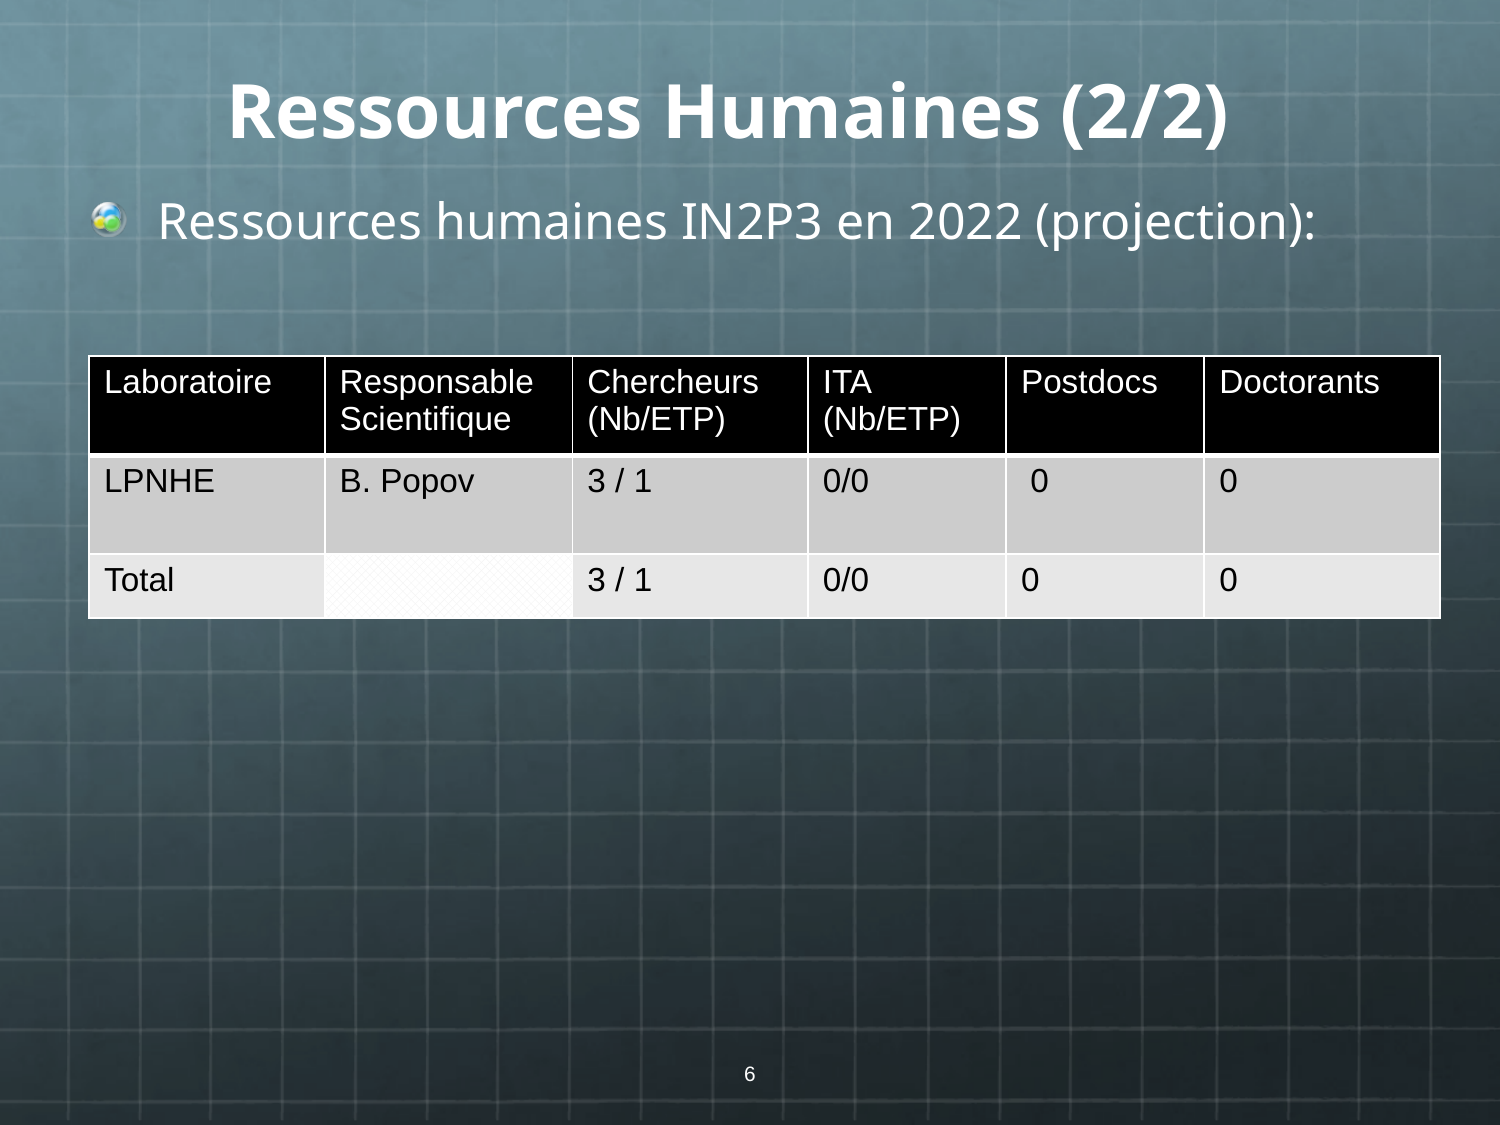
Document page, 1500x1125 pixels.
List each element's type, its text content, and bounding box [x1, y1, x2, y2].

table_cell 0 [1007, 458, 1203, 553]
table_header Laboratoire [90, 357, 324, 453]
table_header Postdocs [1007, 357, 1203, 453]
table_cell LPNHE [90, 458, 324, 553]
table_header Chercheurs (Nb/ETP) [573, 357, 807, 453]
table_header ITA (Nb/ETP) [809, 357, 1005, 453]
table_header Doctorants [1205, 357, 1439, 453]
table_cell 0 [1205, 555, 1439, 617]
text_box Ressources humaines IN2P3 en 2022 (projection): Demande(s) prioritaire(s) Chercheurs et/ou ITA (préciser laboratoire et justification ) : [76, 137, 1424, 1012]
table_cell B. Popov [326, 458, 572, 553]
table_header Responsable Scientifique [326, 357, 572, 453]
text_box Ressources Humaines (2/2) [53, 32, 1403, 185]
table_cell 0/0 [809, 458, 1005, 553]
table_cell 0 [1007, 555, 1203, 617]
table_cell Total [90, 555, 324, 617]
text_box <number> [687, 1042, 813, 1103]
table_cell [326, 555, 572, 617]
table_cell 0 [1205, 458, 1439, 553]
table_cell 0/0 [809, 555, 1005, 617]
table_cell 3 / 1 [573, 555, 807, 617]
table_cell 3 / 1 [573, 458, 807, 553]
picture [0, 0, 1500, 1125]
